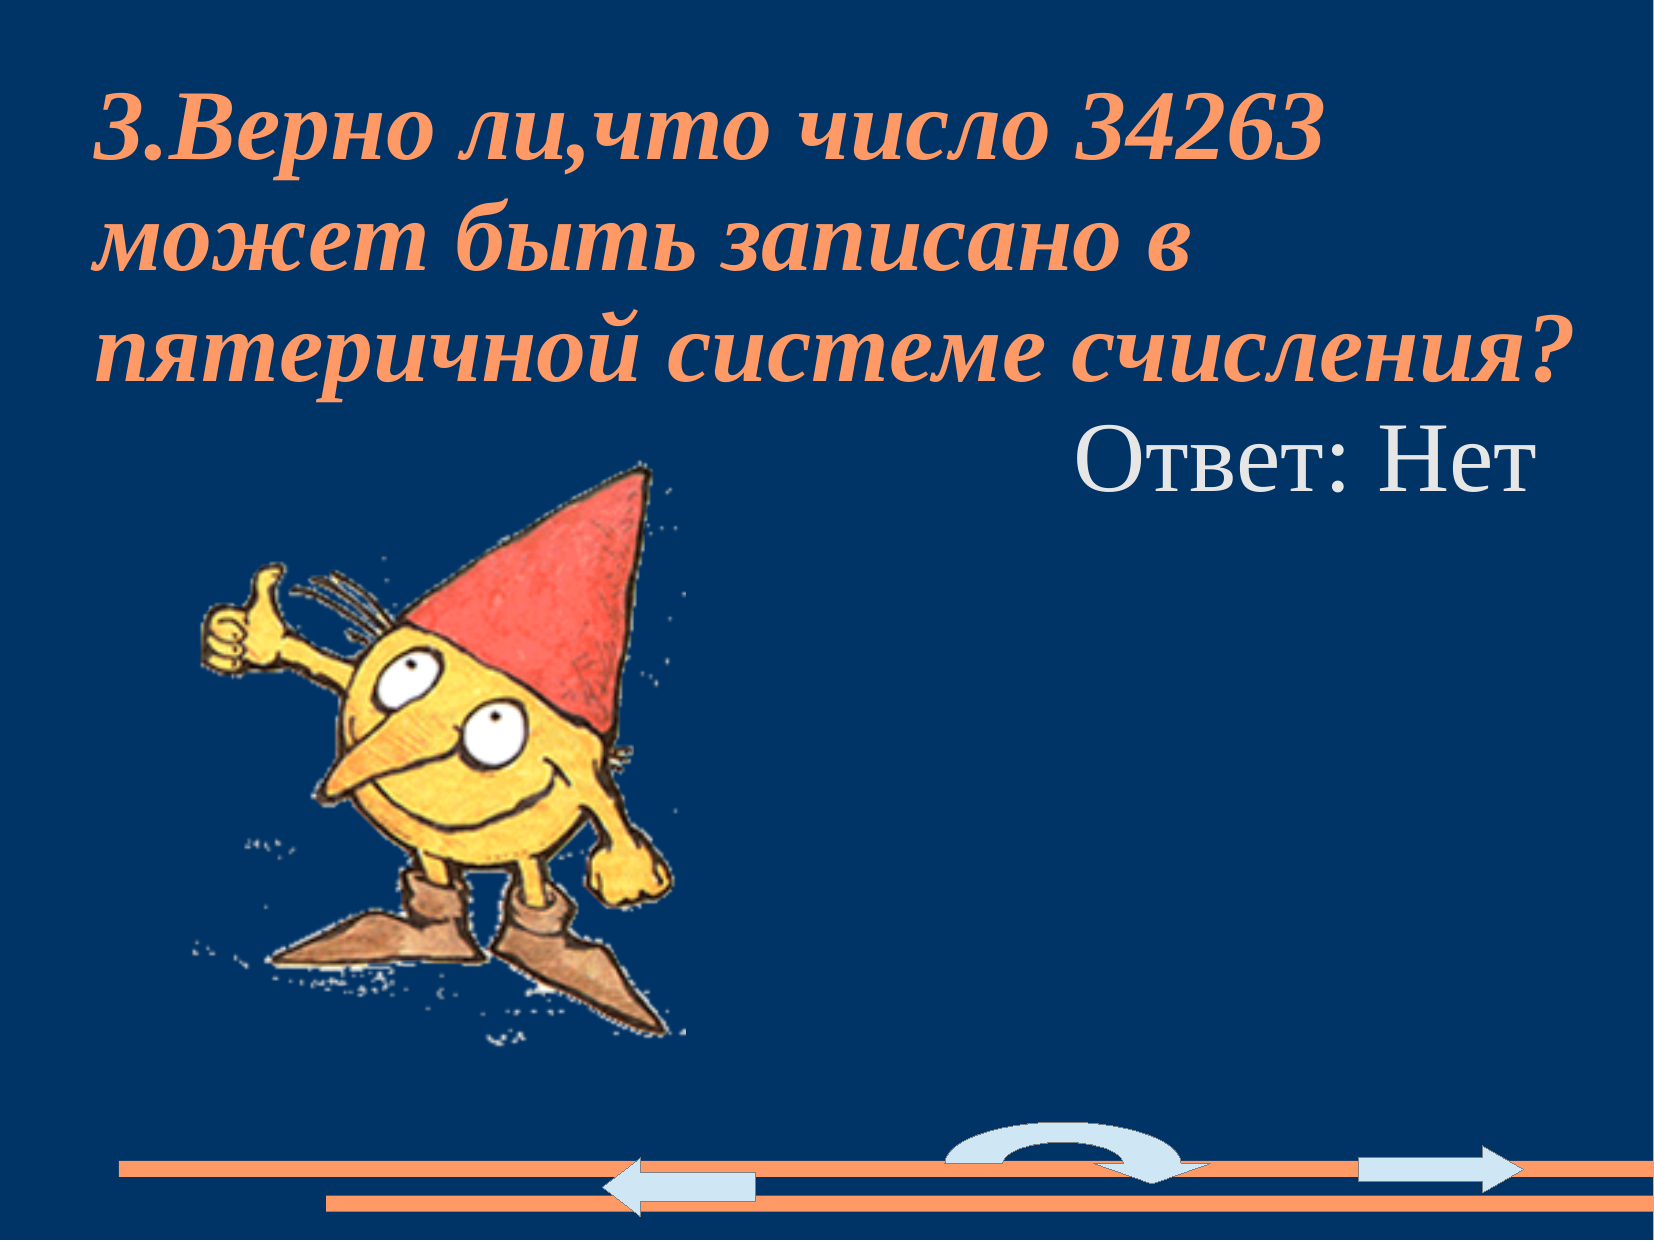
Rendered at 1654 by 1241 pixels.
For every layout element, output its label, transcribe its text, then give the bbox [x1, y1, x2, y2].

picture [191, 448, 686, 1052]
text_box [1358, 1145, 1524, 1193]
text_box [602, 1157, 756, 1217]
title 3.Верно ли,что число 34263 может быть записано в пятеричной системе счисления? [94, 70, 1583, 404]
list Ответ: Нет [82, 402, 1538, 1108]
text_box [944, 1122, 1211, 1184]
